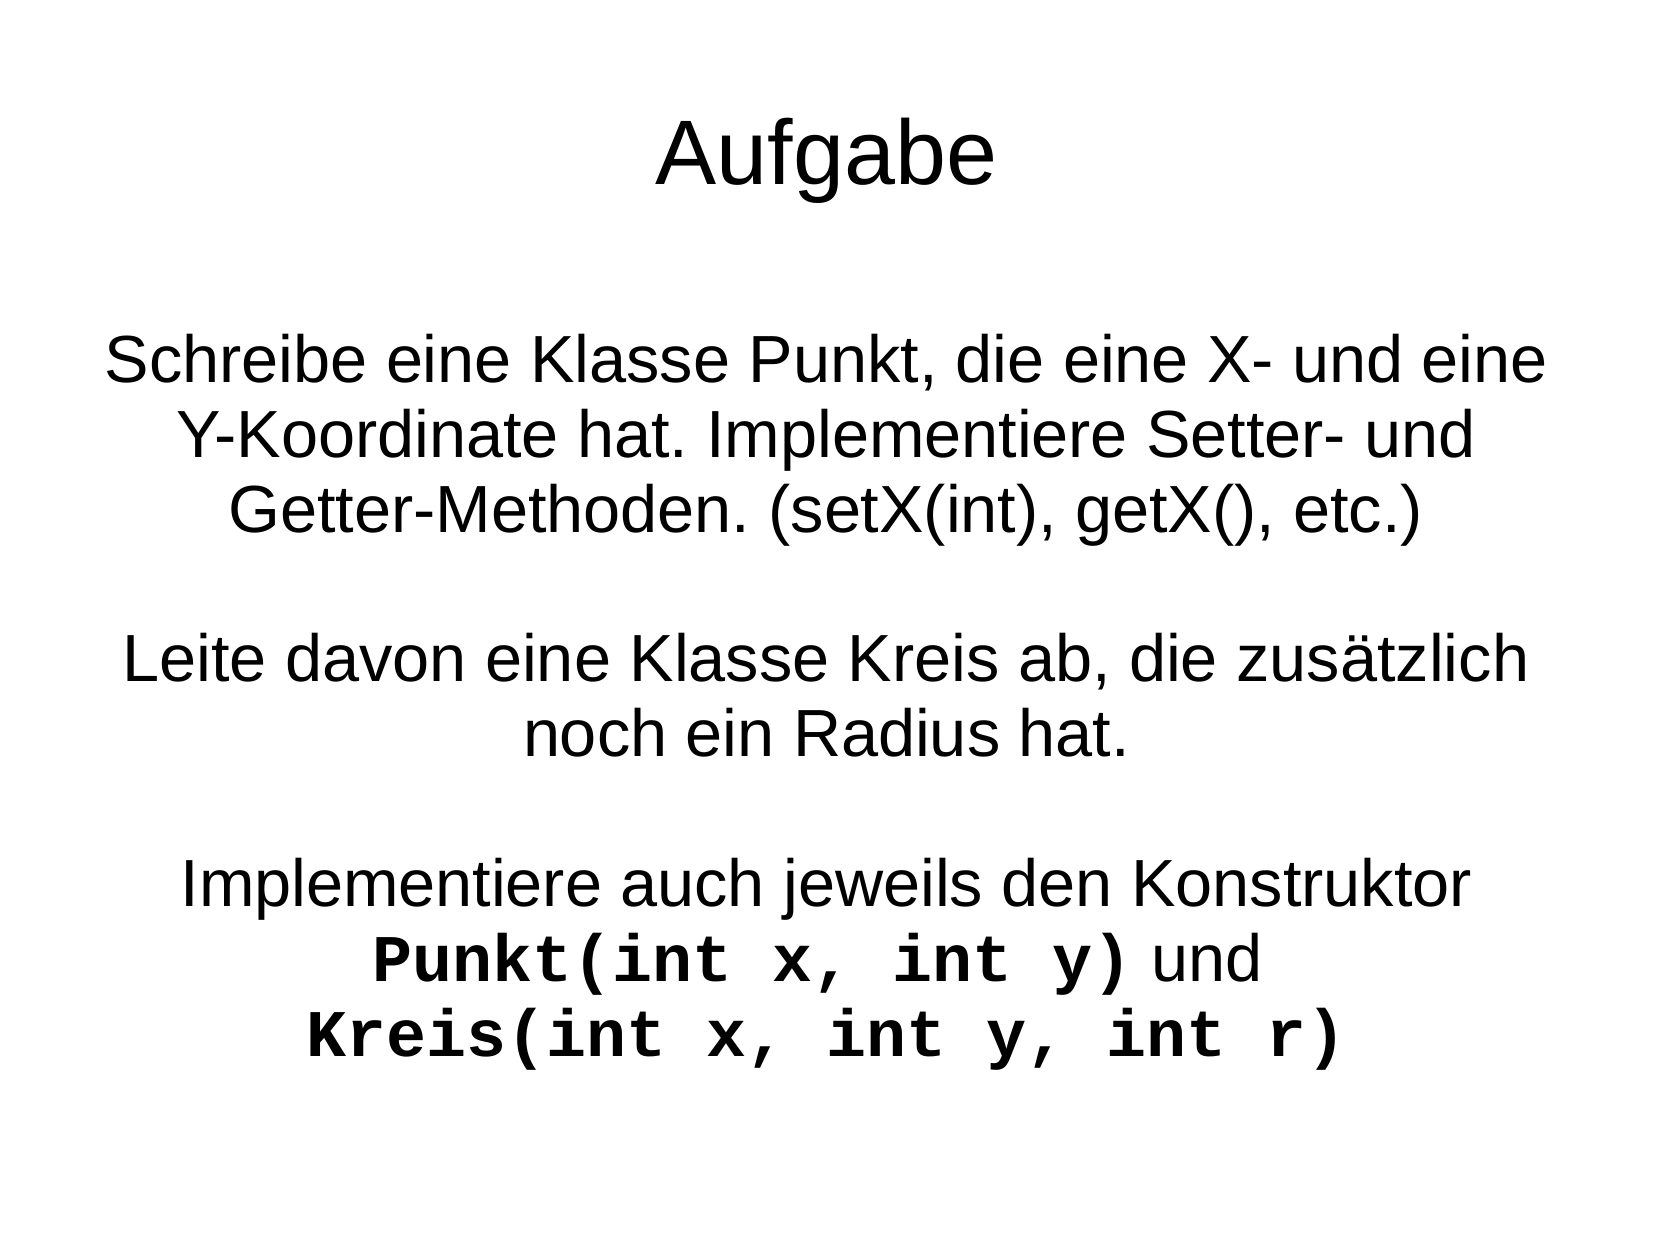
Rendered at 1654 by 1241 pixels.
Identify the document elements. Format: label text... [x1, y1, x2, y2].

subtitle Schreibe eine Klasse Punkt, die eine X- und eine Y-Koordinate hat. Implementiere Setter- und Getter-Methoden. (setX(int), getX(), etc.) Leite davon eine Klasse Kreis ab, die zusätzlich noch ein Radius hat. Implementiere auch jeweils den Konstruktor Punkt(int x, int y) und Kreis(int x, int y, int r) [82, 297, 1571, 1102]
title Aufgabe [82, 56, 1571, 250]
